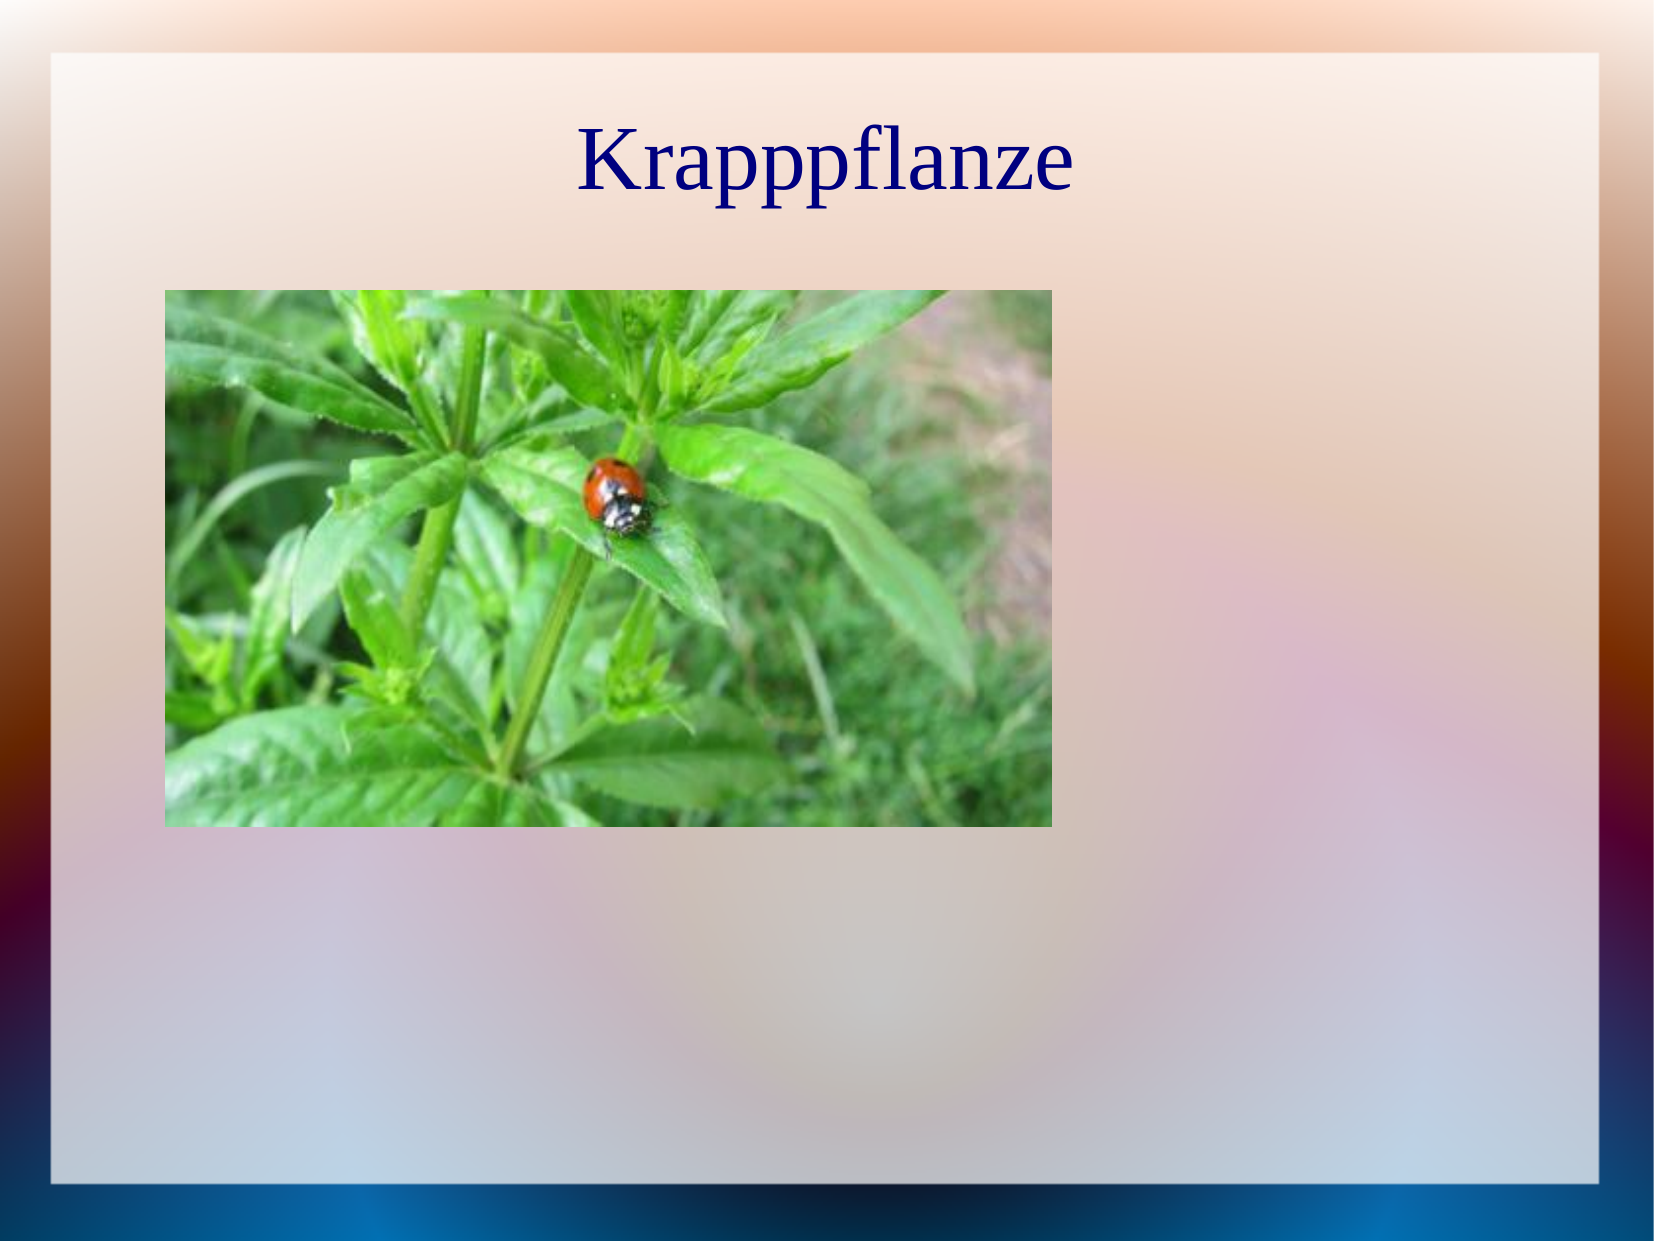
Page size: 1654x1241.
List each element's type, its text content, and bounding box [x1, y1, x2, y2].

picture [0, 0, 1654, 1241]
title Krapppflanze [82, 55, 1571, 263]
